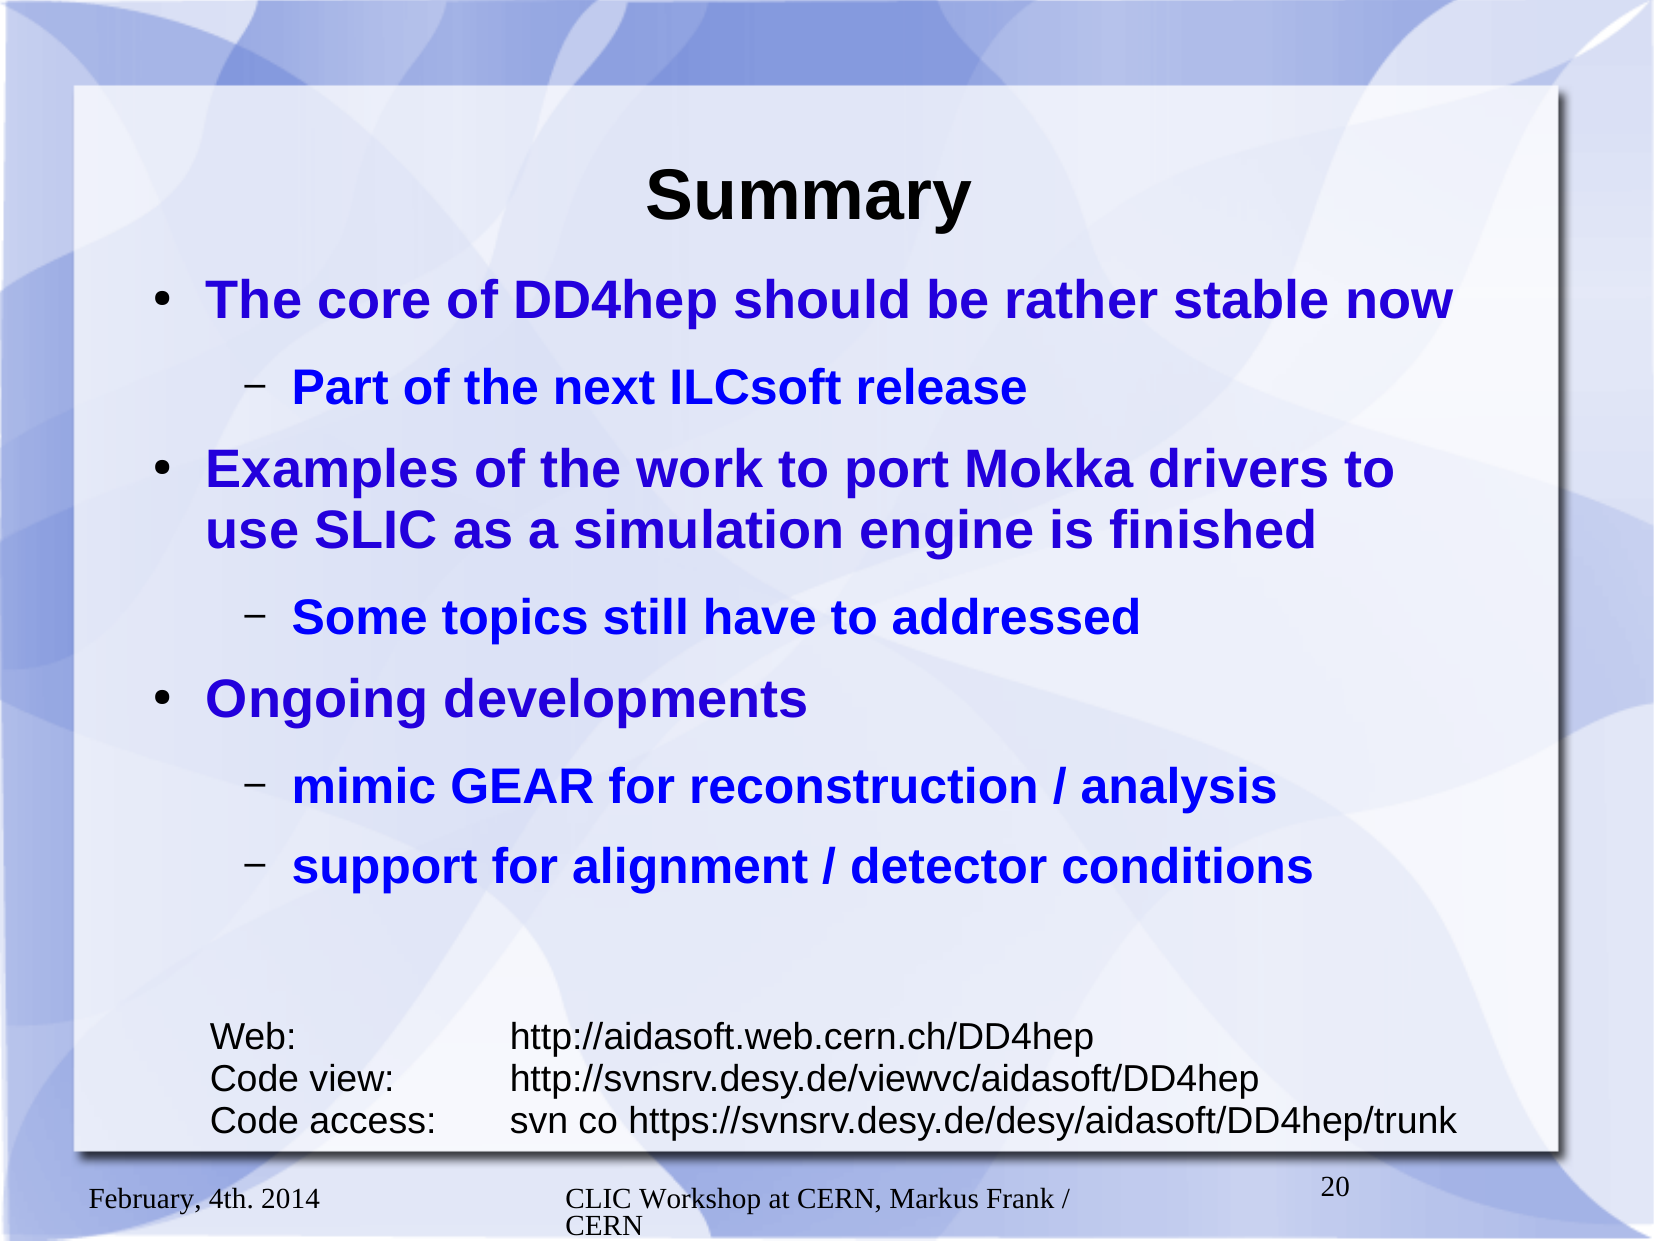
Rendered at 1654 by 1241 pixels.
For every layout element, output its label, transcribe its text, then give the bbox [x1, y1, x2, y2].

list The core of DD4hep should be rather stable now Part of the next ILCsoft release Examples of the work to port Mokka drivers to use SLIC as a simulation engine is finished Some topics still have to addressed Ongoing developments mimic GEAR for reconstruction / analysis support for alignment / detector conditions [135, 269, 1494, 989]
title Summary [82, 90, 1536, 298]
text_box Web: http://aidasoft.web.cern.ch/DD4hep Code view: http://svnsrv.desy.de/viewvc/aidasoft/DD4hep Code access: svn co https://svnsrv.desy.de/desy/aidasoft/DD4hep/trunk [195, 1007, 1546, 1149]
picture [0, 0, 1654, 1241]
